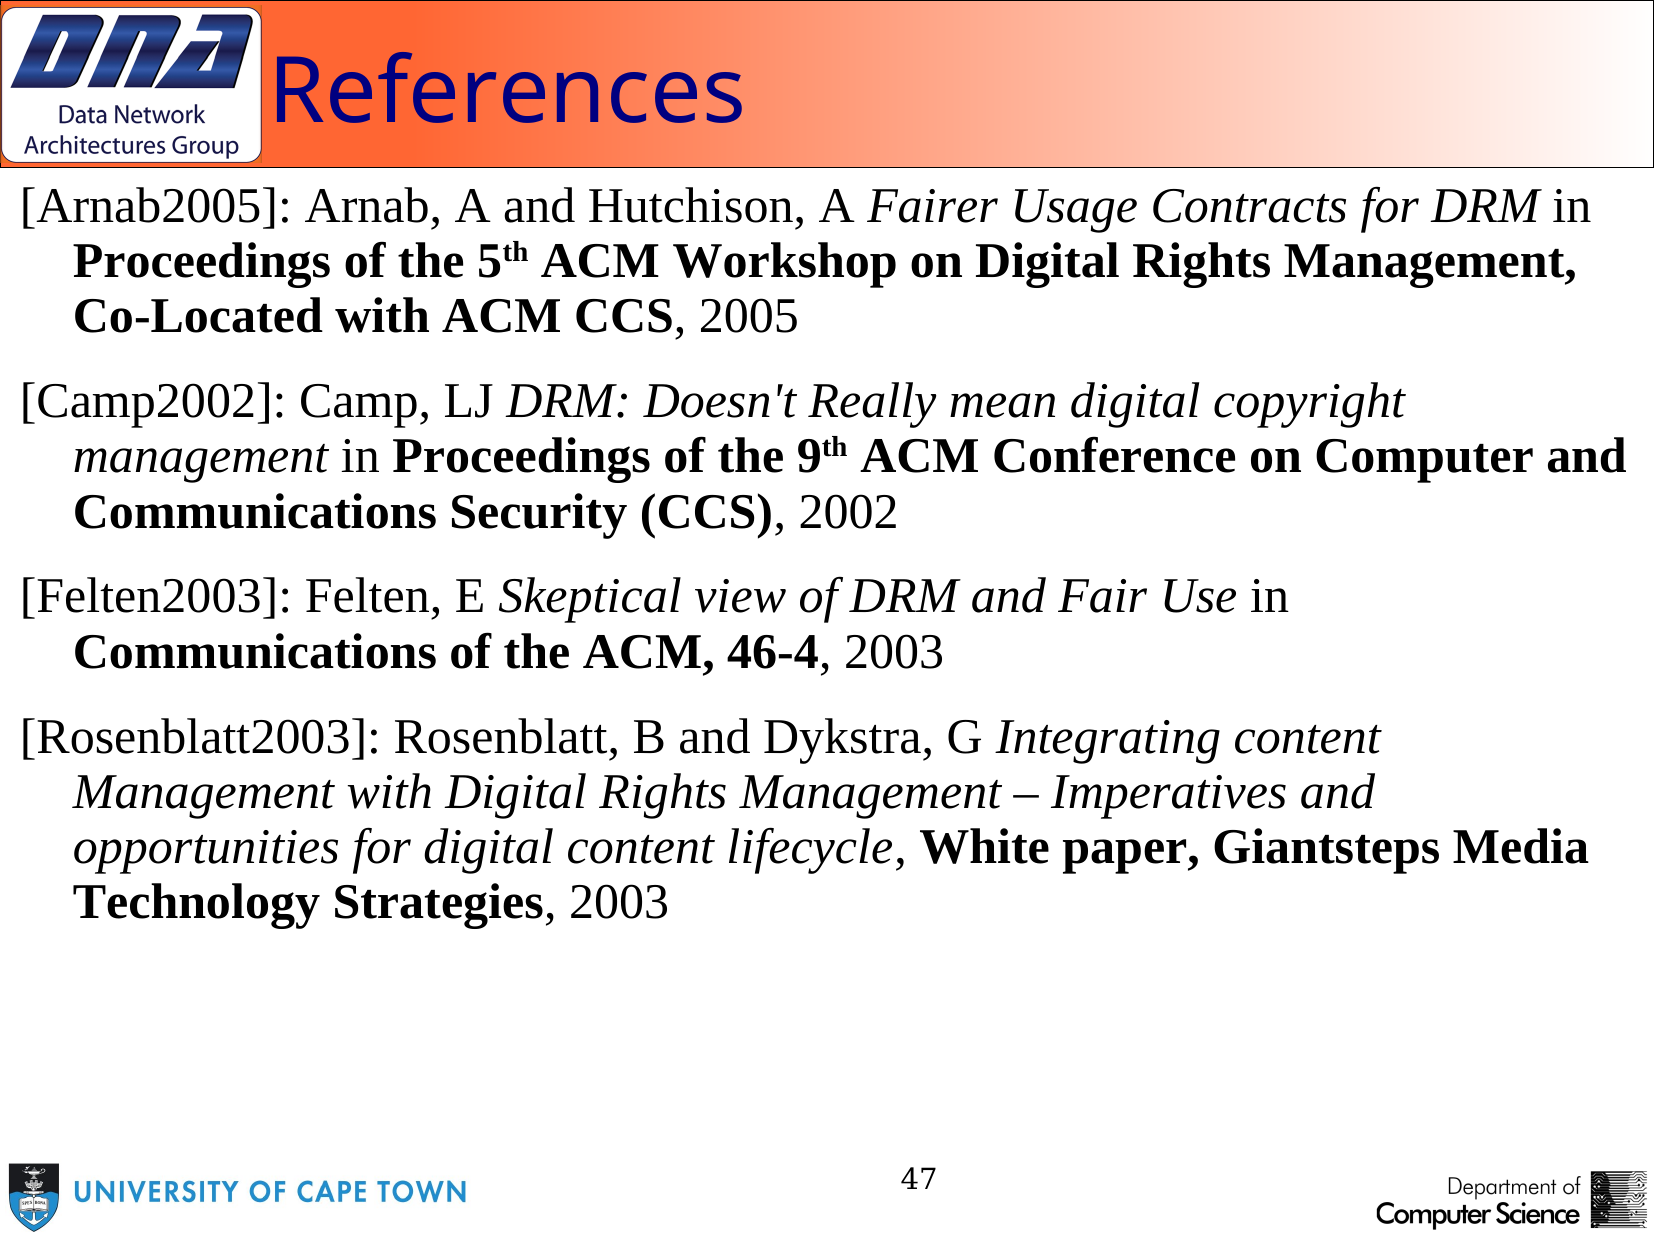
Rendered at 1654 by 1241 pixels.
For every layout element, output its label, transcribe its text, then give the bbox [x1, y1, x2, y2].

picture [0, 5, 262, 163]
picture [1368, 1159, 1654, 1235]
list [Arnab2005]: Arnab, A and Hutchison, A Fairer Usage Contracts for DRM in Proceedings of the 5th ACM Workshop on Digital Rights Management, Co-Located with ACM CCS, 2005 [Camp2002]: Camp, LJ DRM: Doesn't Really mean digital copyright management in Proceedings of the 9th ACM Conference on Computer and Communications Security (CCS), 2002 [Felten2003]: Felten, E Skeptical view of DRM and Fair Use in Communications of the ACM, 46-4, 2003 [Rosenblatt2003]: Rosenblatt, B and Dykstra, G Integrating content Management with Digital Rights Management – Imperatives and opportunities for digital content lifecycle, White paper, Giantsteps Media Technology Strategies, 2003 [2, 177, 1654, 1138]
picture [5, 1159, 479, 1235]
title References [268, 11, 1654, 163]
